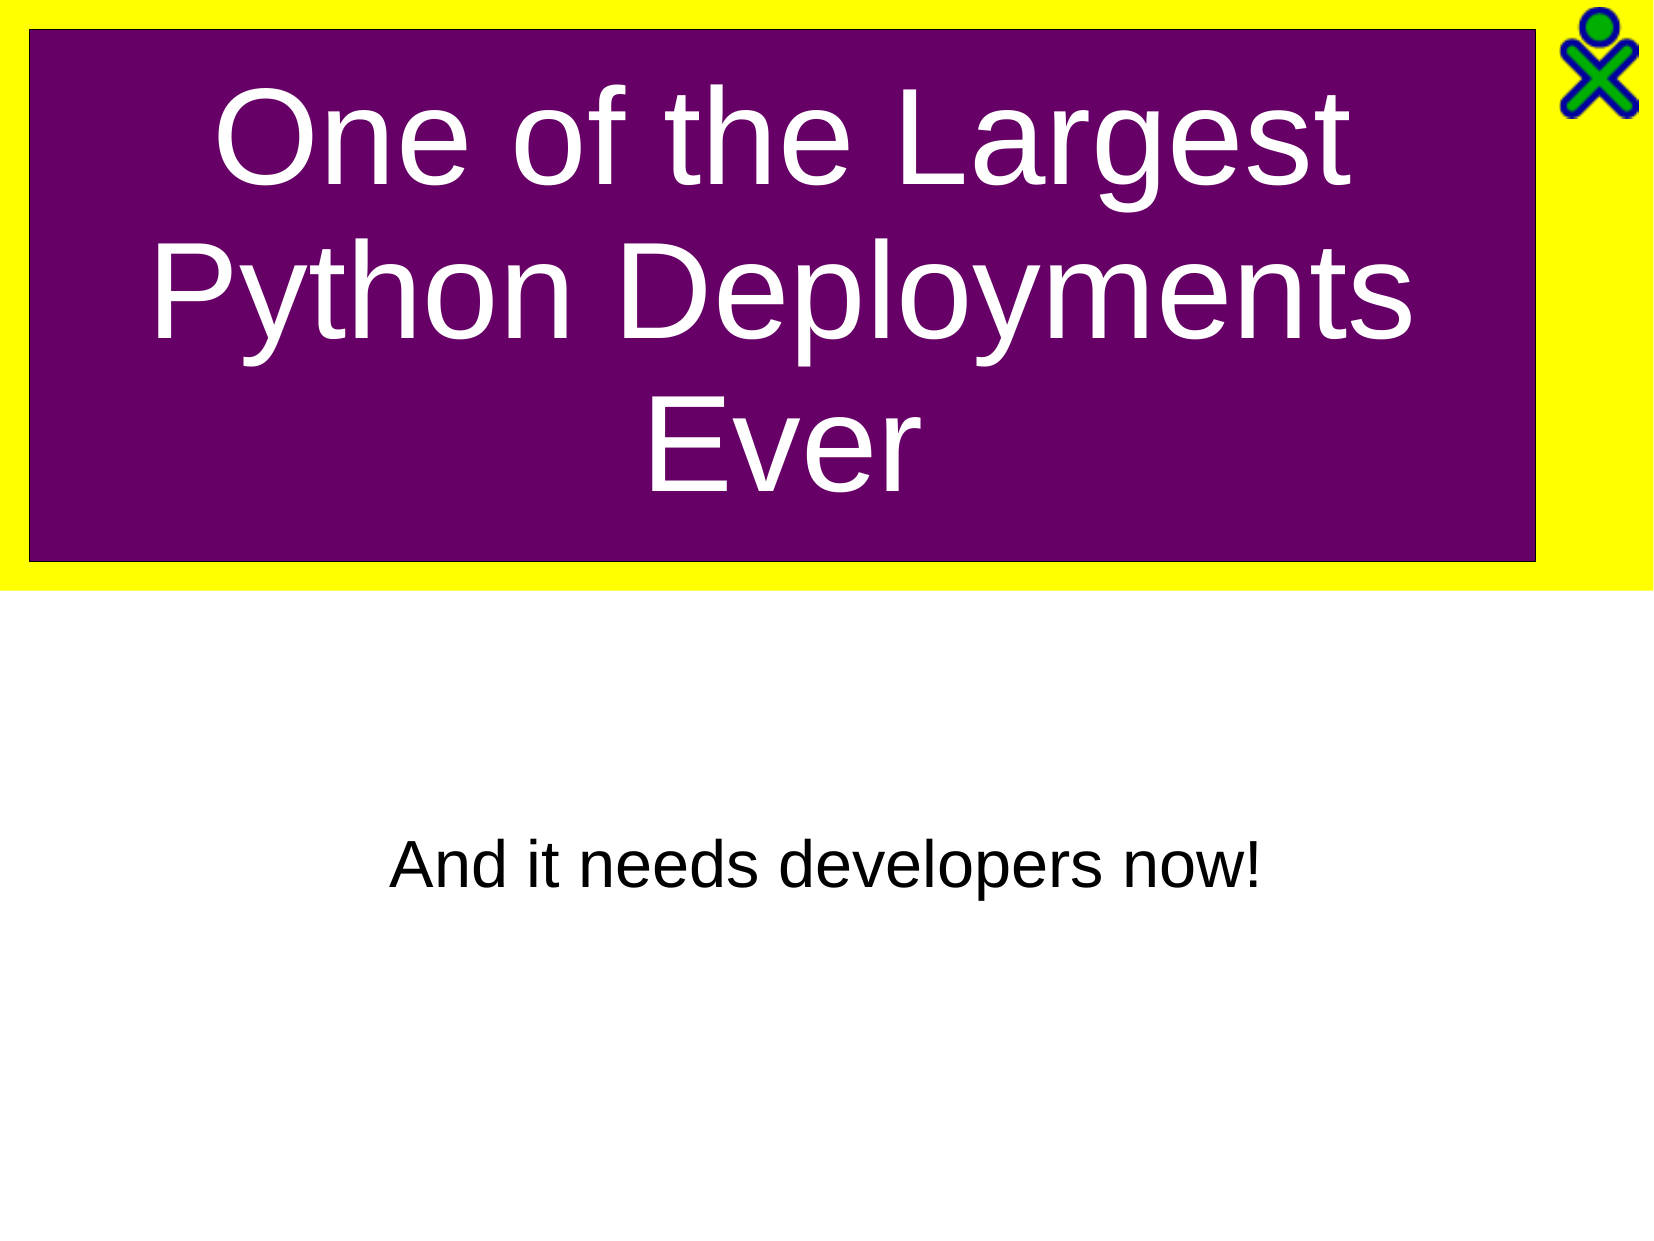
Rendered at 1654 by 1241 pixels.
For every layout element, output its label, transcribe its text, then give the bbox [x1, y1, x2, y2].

picture [1559, 7, 1639, 119]
subtitle And it needs developers now! [82, 627, 1571, 1102]
title One of the Largest Python Deployments Ever [59, 56, 1506, 525]
